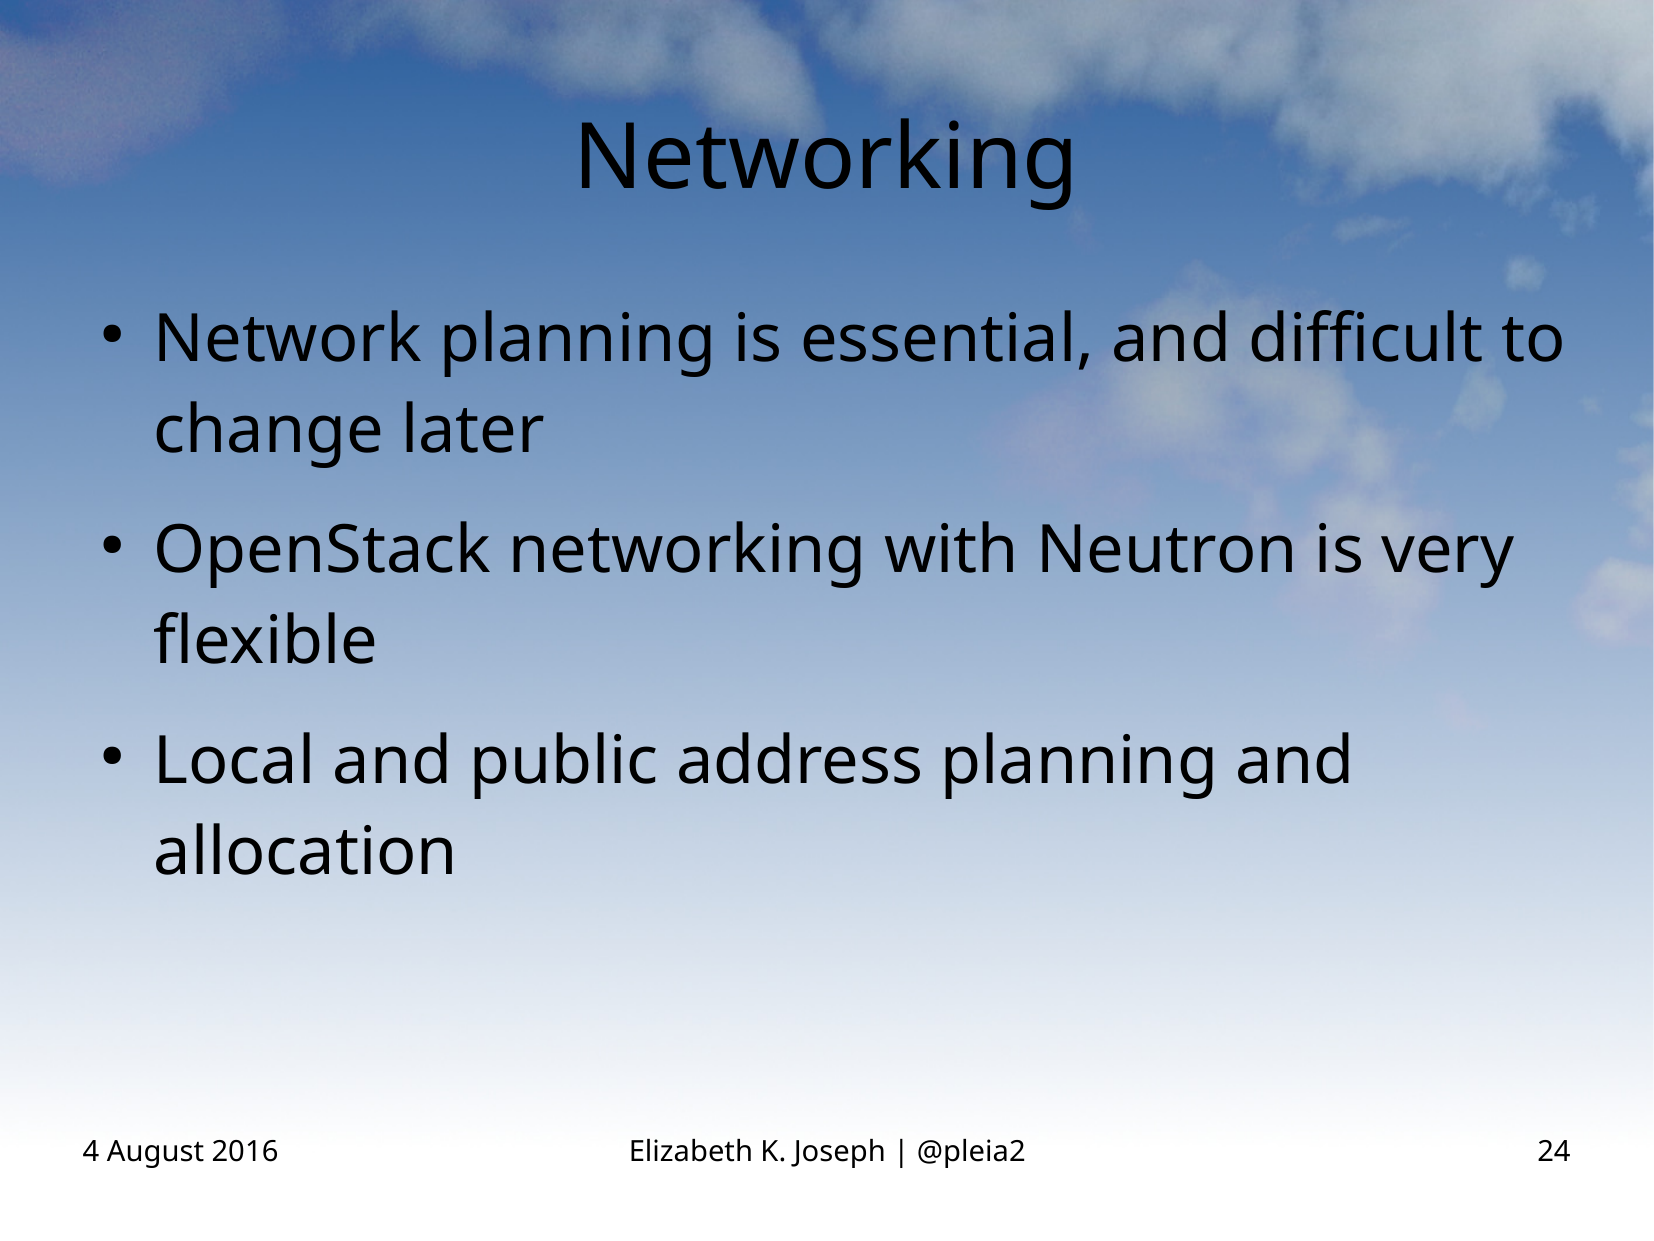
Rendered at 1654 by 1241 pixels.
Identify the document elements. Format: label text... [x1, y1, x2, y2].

title Networking [82, 49, 1571, 257]
list Network planning is essential, and difficult to change later OpenStack networking with Neutron is very flexible Local and public address planning and allocation [82, 290, 1571, 1010]
picture [0, 0, 1654, 1241]
